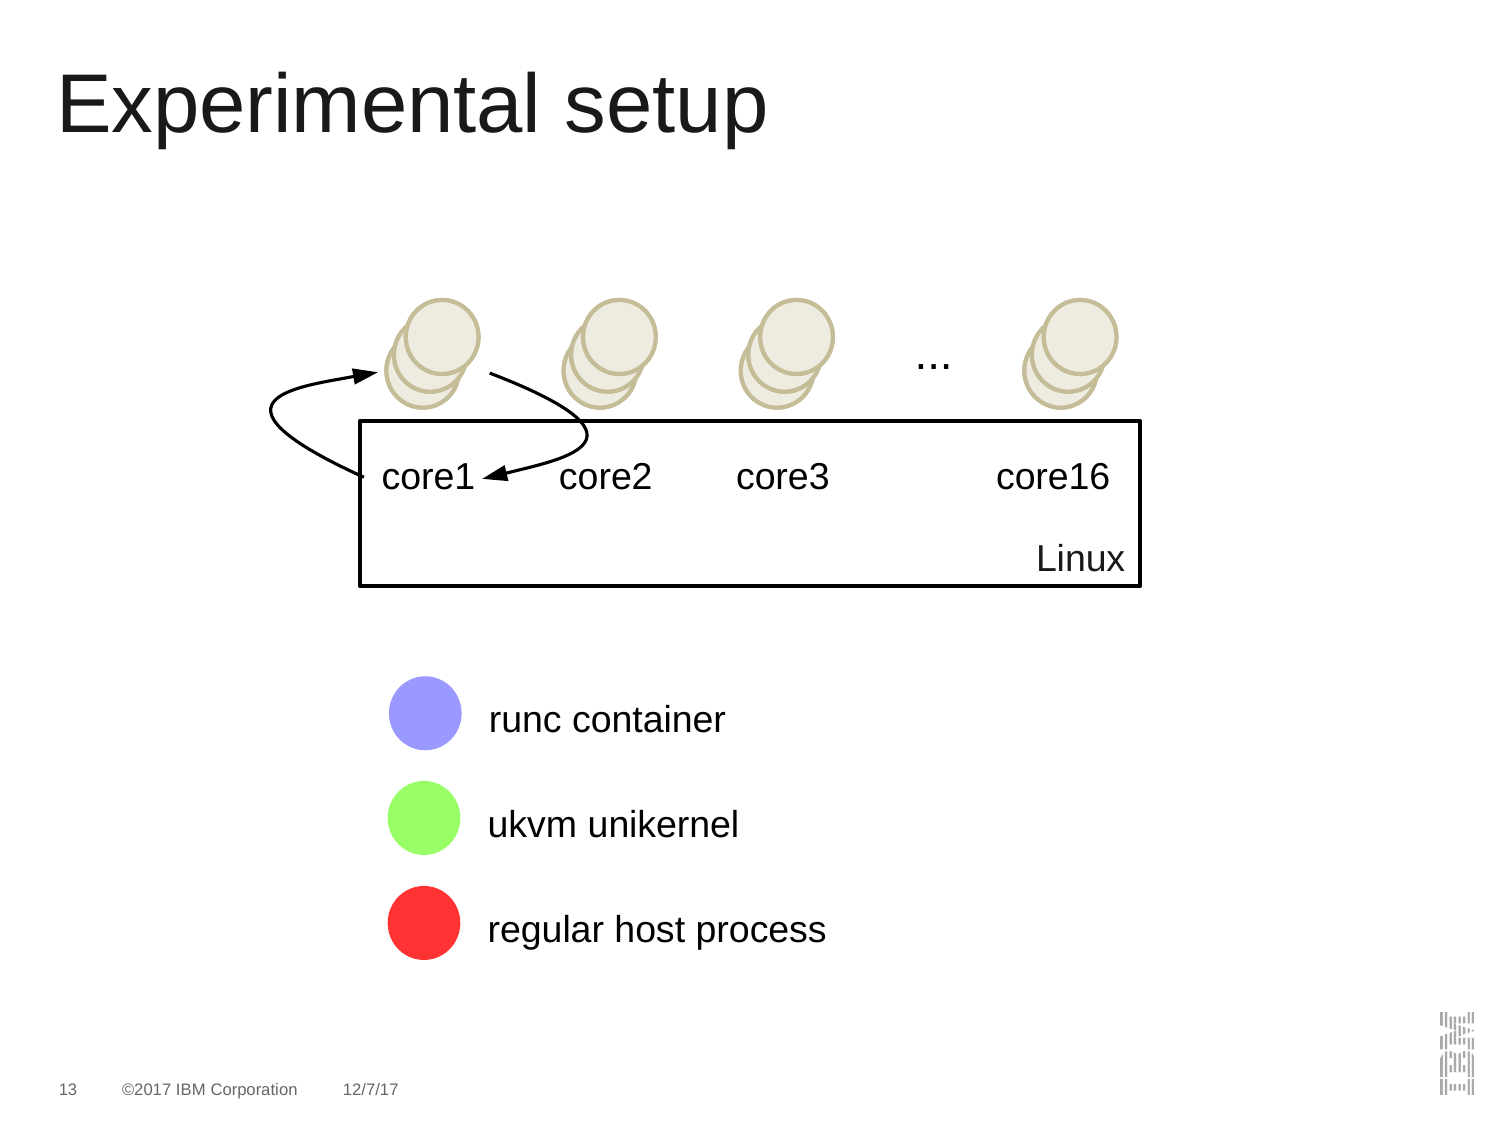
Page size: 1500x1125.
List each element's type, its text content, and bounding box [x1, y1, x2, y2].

text_box core2 [544, 448, 668, 506]
picture [1440, 1012, 1474, 1095]
text_box [563, 299, 656, 408]
text_box [386, 299, 479, 408]
text_box regular host process [472, 901, 842, 958]
text_box [388, 676, 462, 751]
text_box runc container [474, 691, 741, 749]
text_box core16 [981, 448, 1126, 506]
text_box ... [899, 320, 968, 387]
text_box Experimental setup [56, 49, 1440, 200]
text_box core2 [544, 448, 575, 461]
text_box core1 [366, 448, 491, 506]
text_box [387, 780, 461, 856]
text_box [387, 885, 461, 961]
text_box Linux [360, 420, 1141, 587]
text_box core3 [721, 448, 845, 506]
text_box [740, 299, 833, 408]
text_box [1024, 299, 1117, 408]
text_box ukvm unikernel [472, 796, 755, 853]
